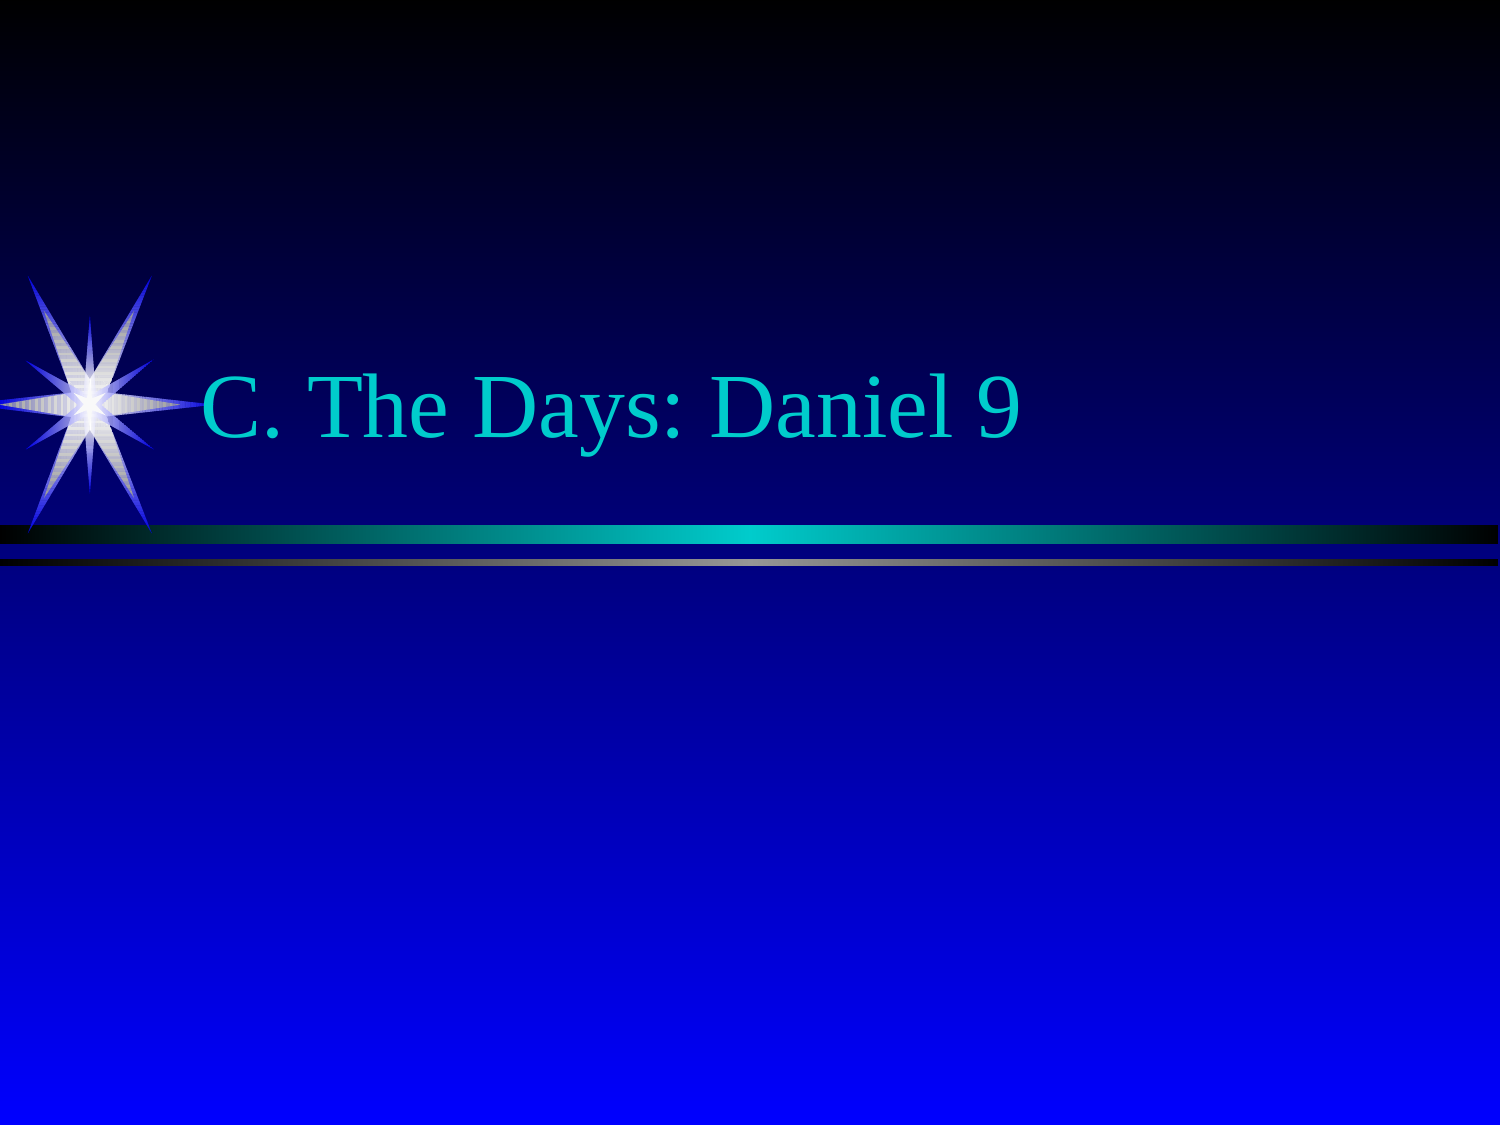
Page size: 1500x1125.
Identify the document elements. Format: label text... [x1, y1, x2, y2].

title C. The Days: Daniel 9 [200, 312, 1476, 501]
